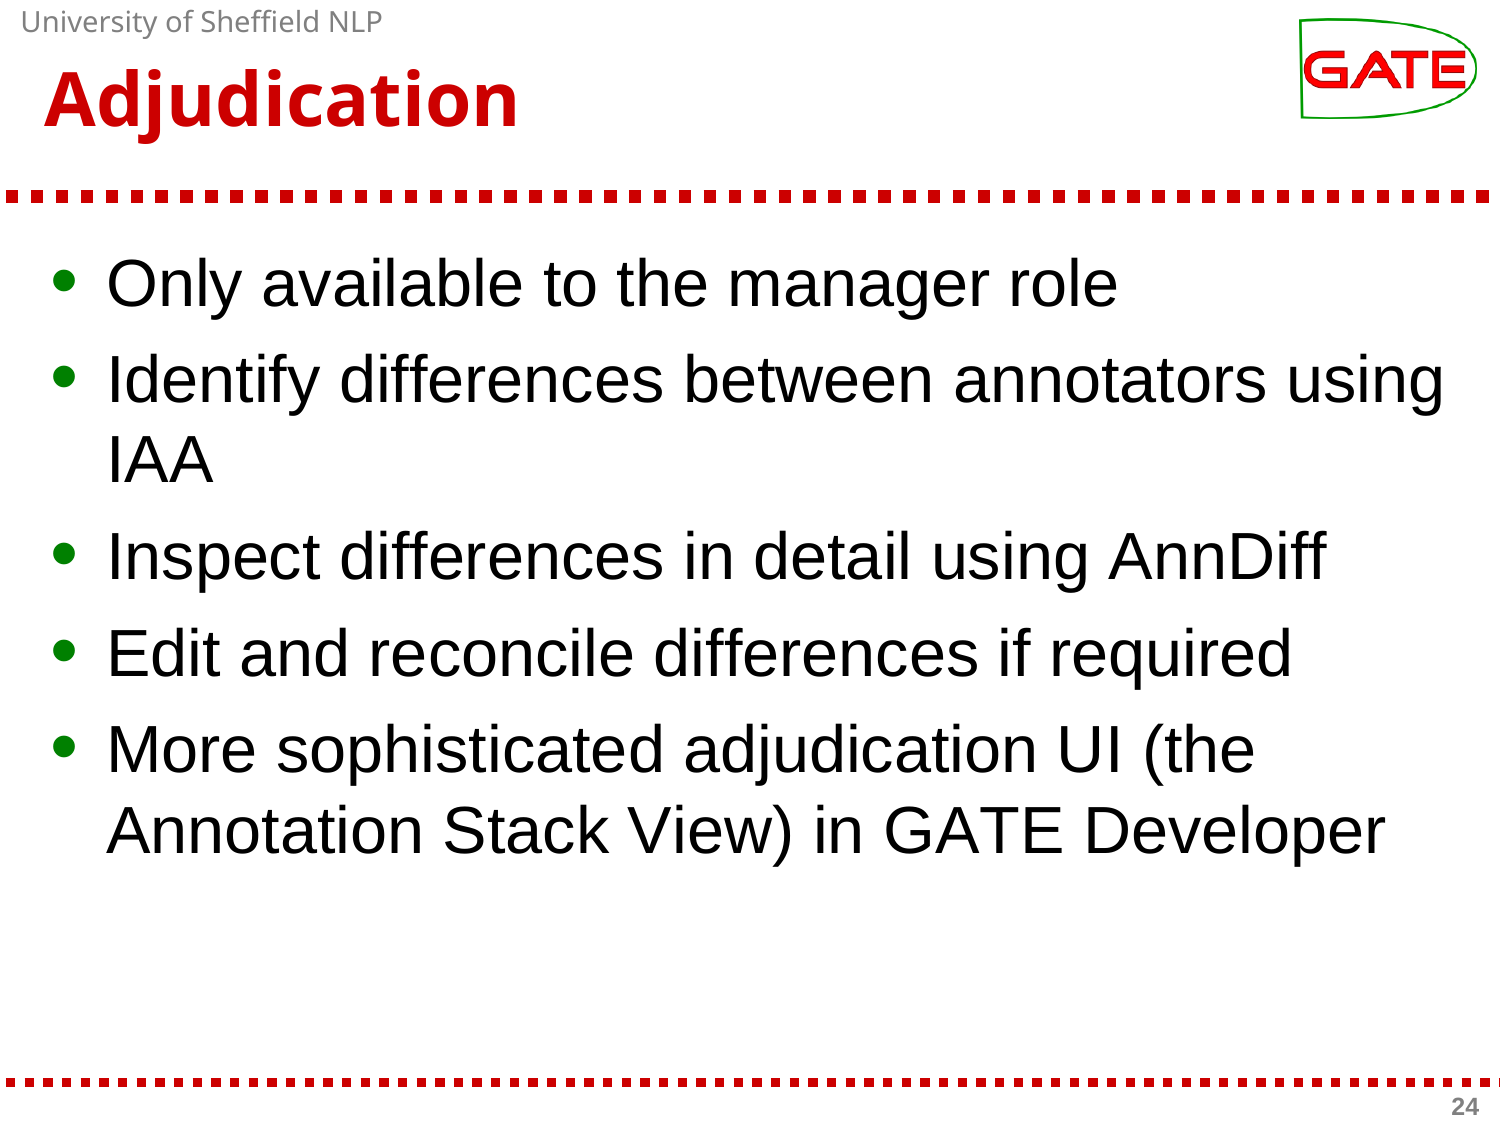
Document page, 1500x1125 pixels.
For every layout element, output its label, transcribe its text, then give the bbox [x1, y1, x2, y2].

picture [1299, 18, 1477, 119]
list Only available to the manager role Identify differences between annotators using IAA Inspect differences in detail using AnnDiff Edit and reconcile differences if required More sophisticated adjudication UI (the Annotation Stack View) in GATE Developer [35, 231, 1465, 1059]
text_box <number> [1144, 1082, 1495, 1125]
title Adjudication [29, 42, 1188, 149]
